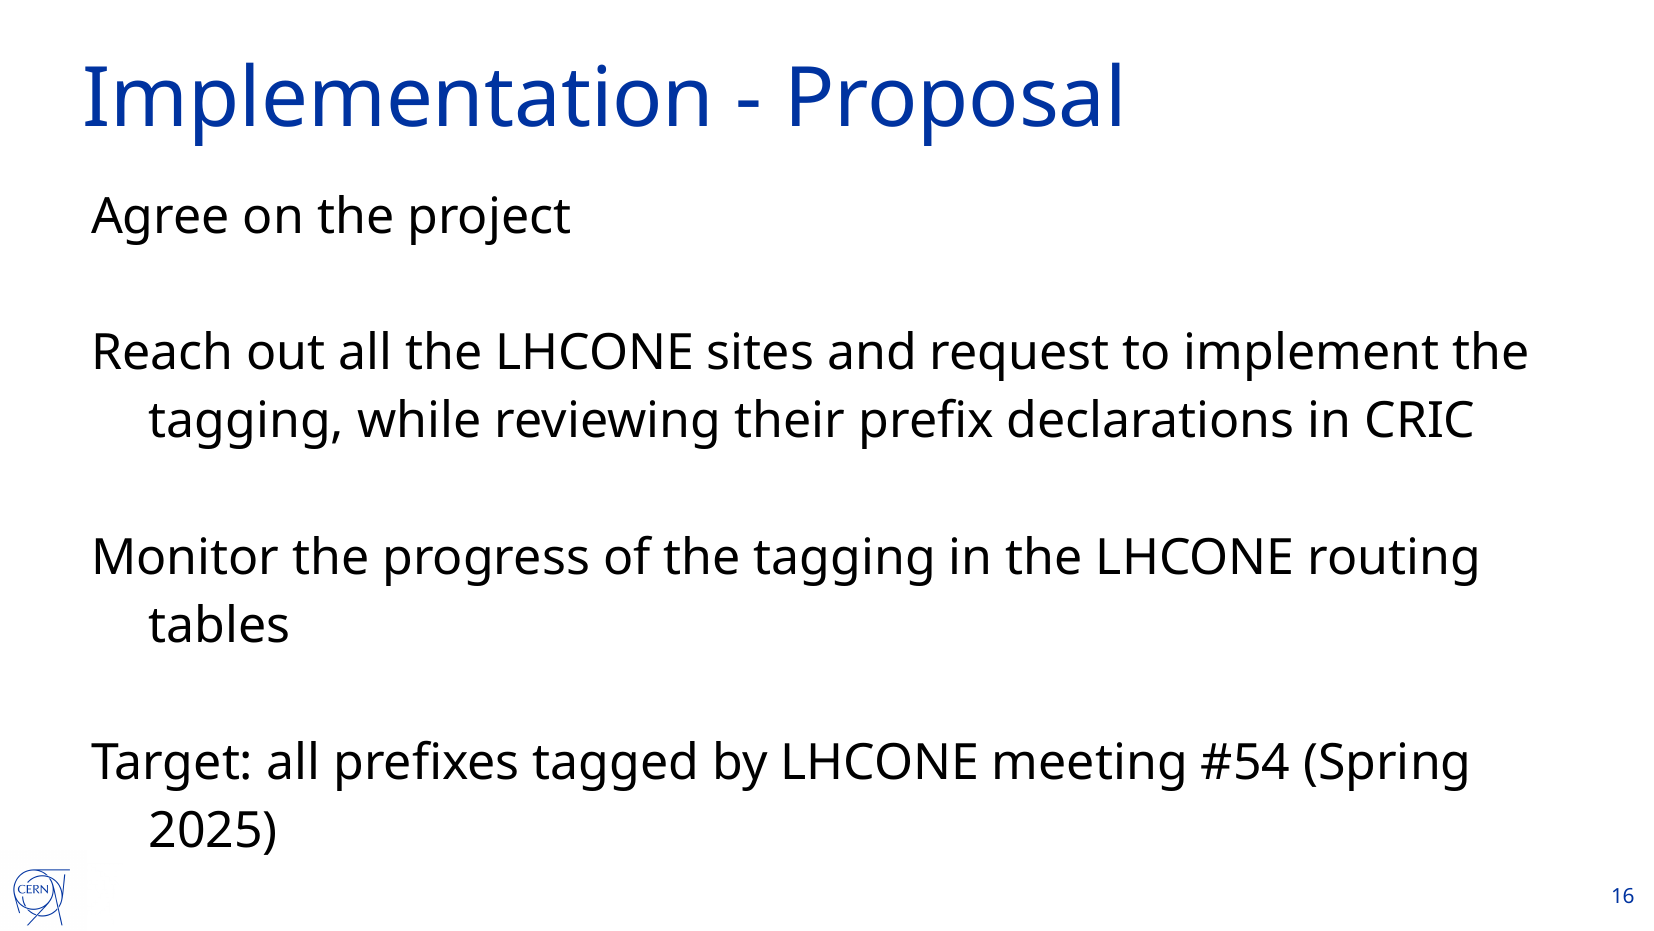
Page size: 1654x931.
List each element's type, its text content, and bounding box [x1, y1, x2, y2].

text_box Agree on the project Reach out all the LHCONE sites and request to implement the tagging, while reviewing their prefix declarations in CRIC Monitor the progress of the tagging in the LHCONE routing tables Target: all prefixes tagged by LHCONE meeting #54 (Spring 2025) Implement filtering at WLCG sites during year 1 of LHC LS3 (2026) [76, 172, 1601, 931]
picture [0, 850, 76, 931]
title Implementation - Proposal [82, 37, 1571, 166]
